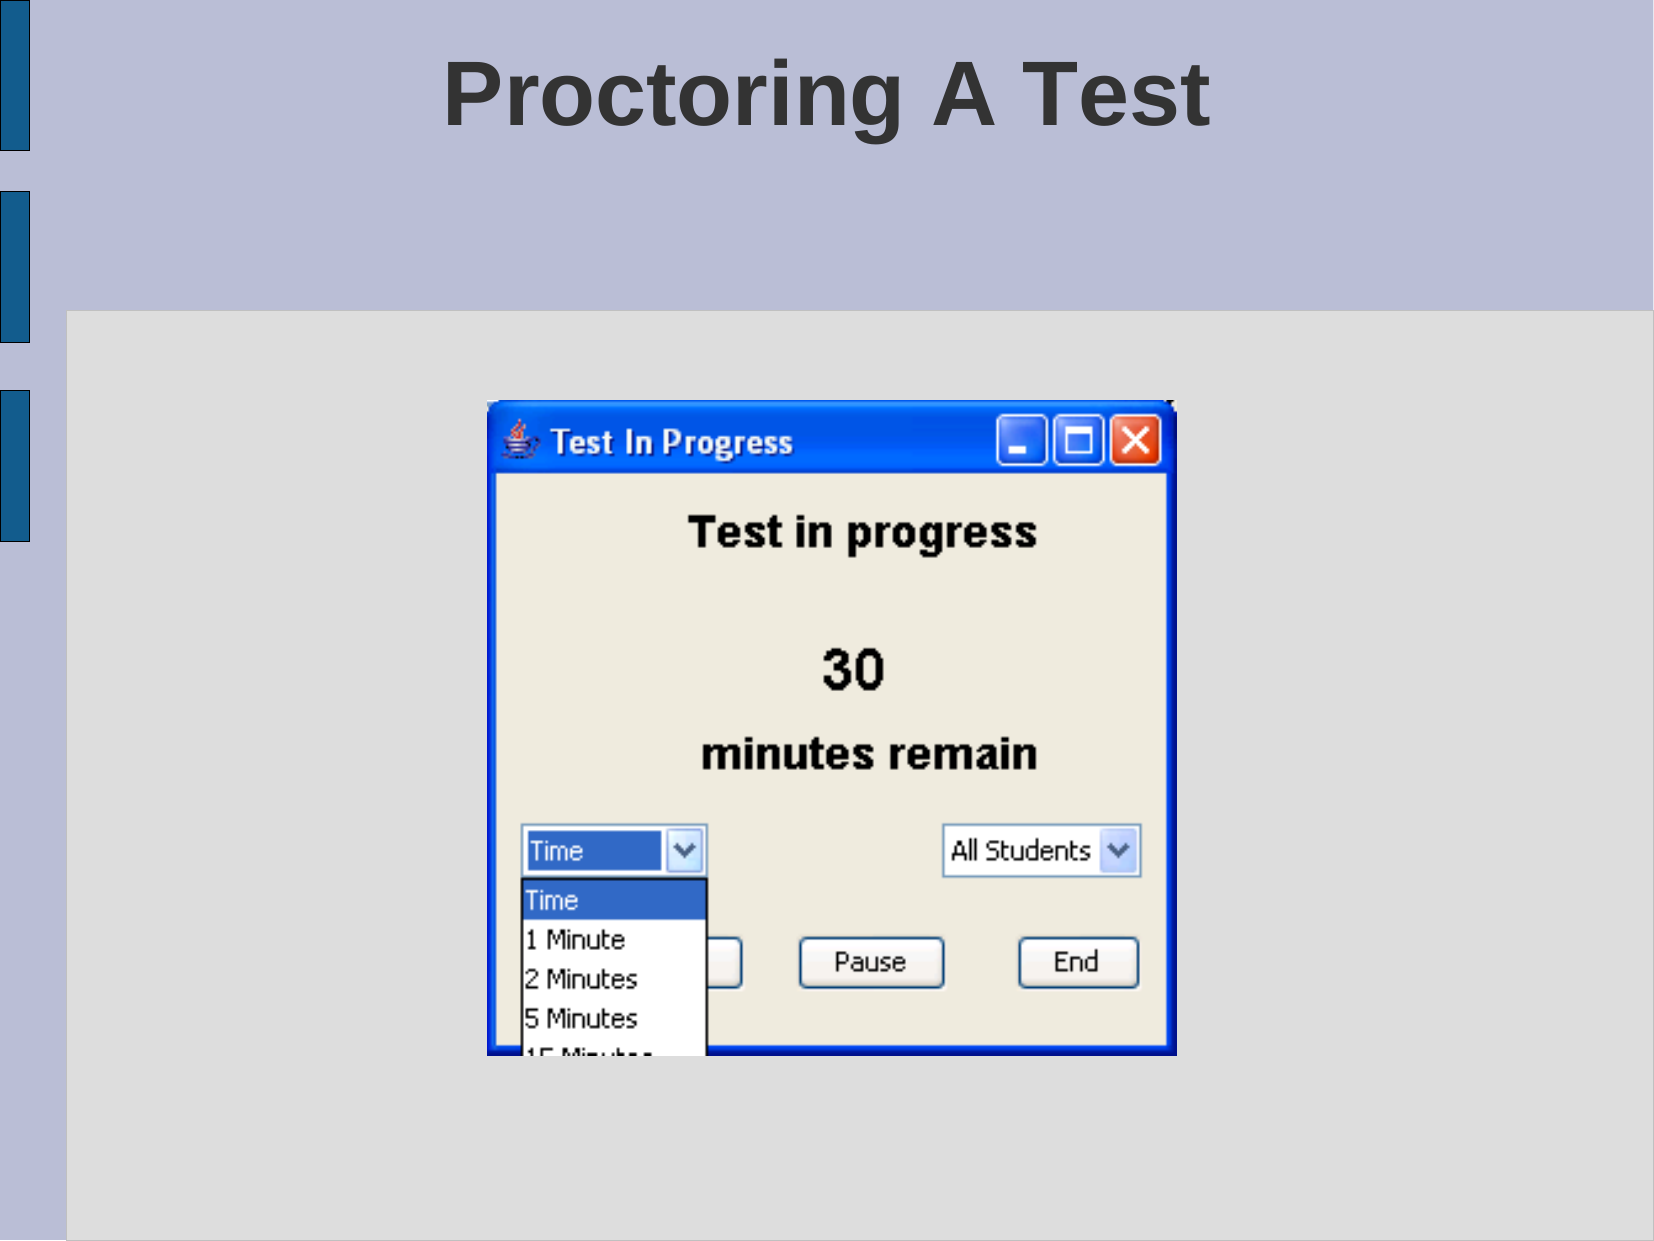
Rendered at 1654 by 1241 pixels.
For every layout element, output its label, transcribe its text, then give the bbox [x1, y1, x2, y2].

title Proctoring A Test [121, 0, 1534, 188]
picture [487, 400, 1177, 1056]
